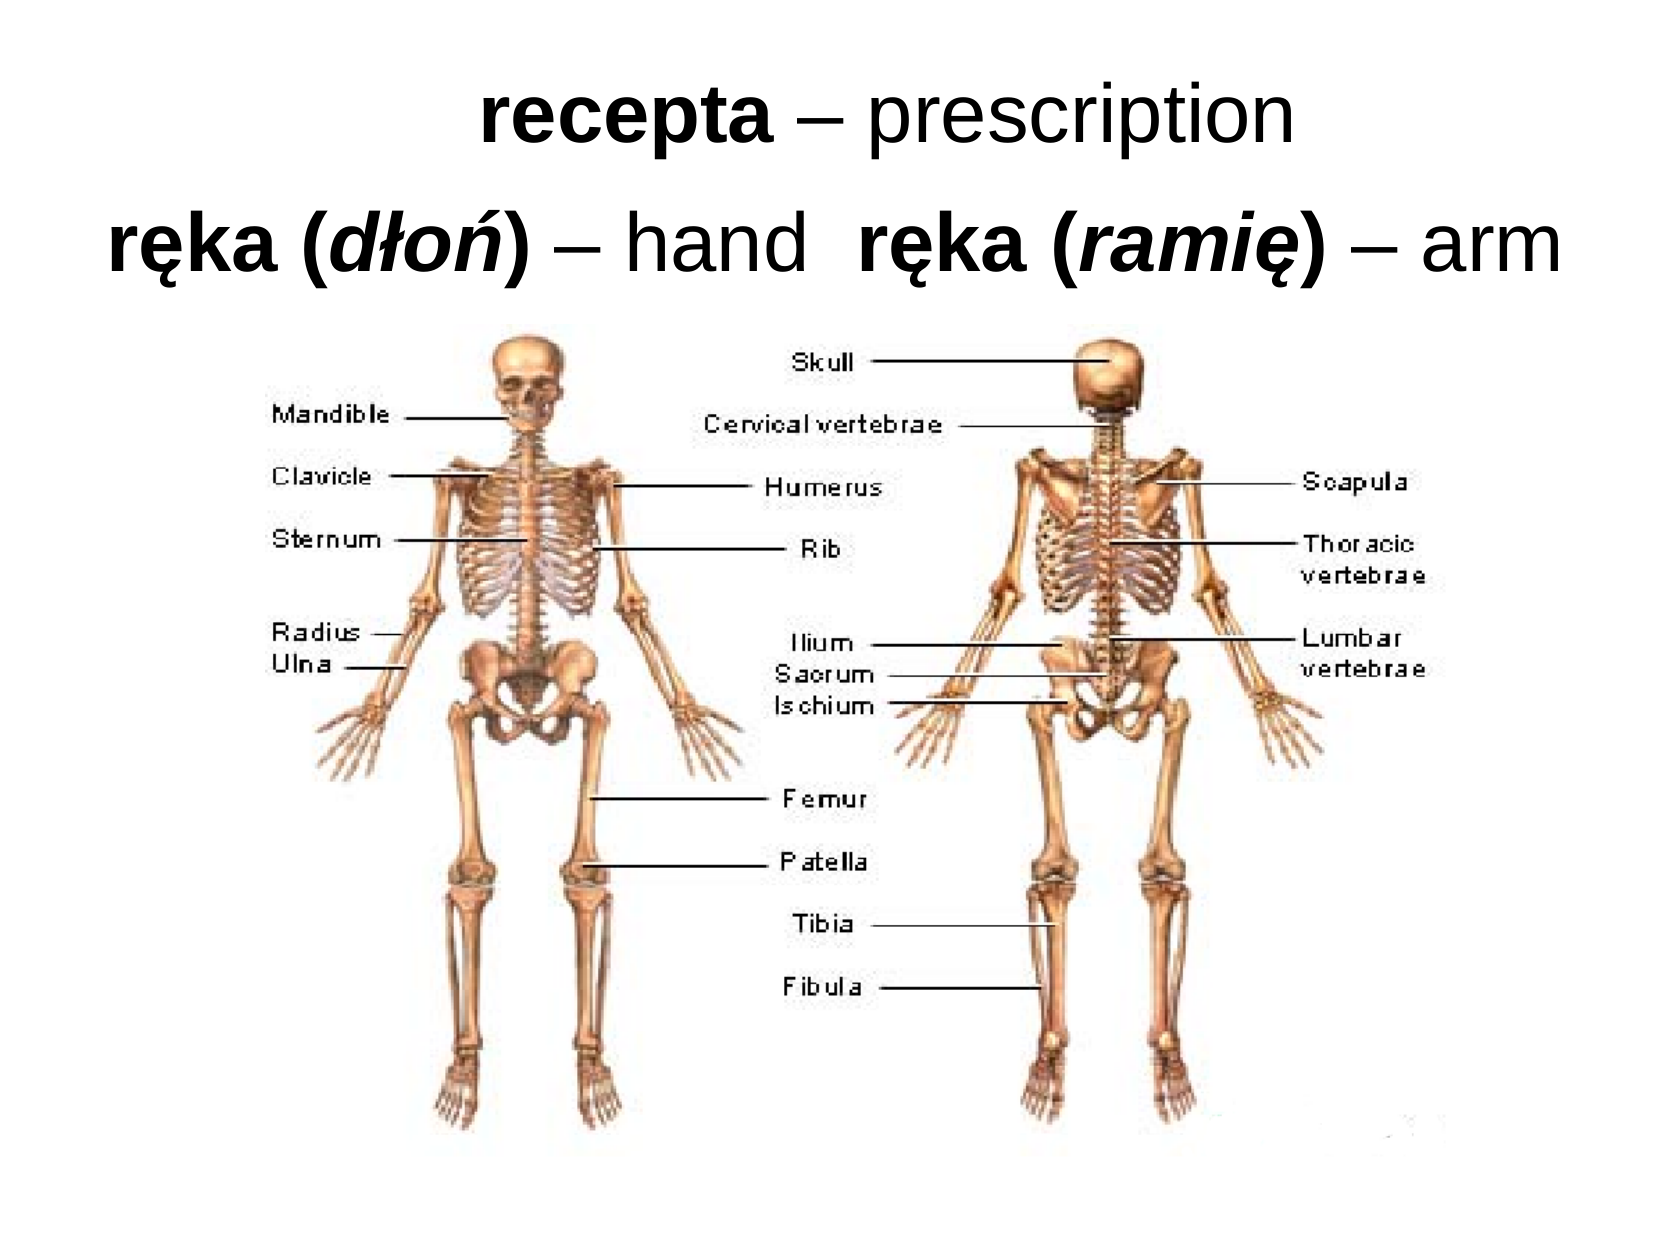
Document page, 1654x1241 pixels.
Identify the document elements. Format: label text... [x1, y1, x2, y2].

picture [265, 324, 1447, 1211]
list recepta – prescription ręka (dłoń) – hand ręka (ramię) – arm [106, 59, 1595, 878]
